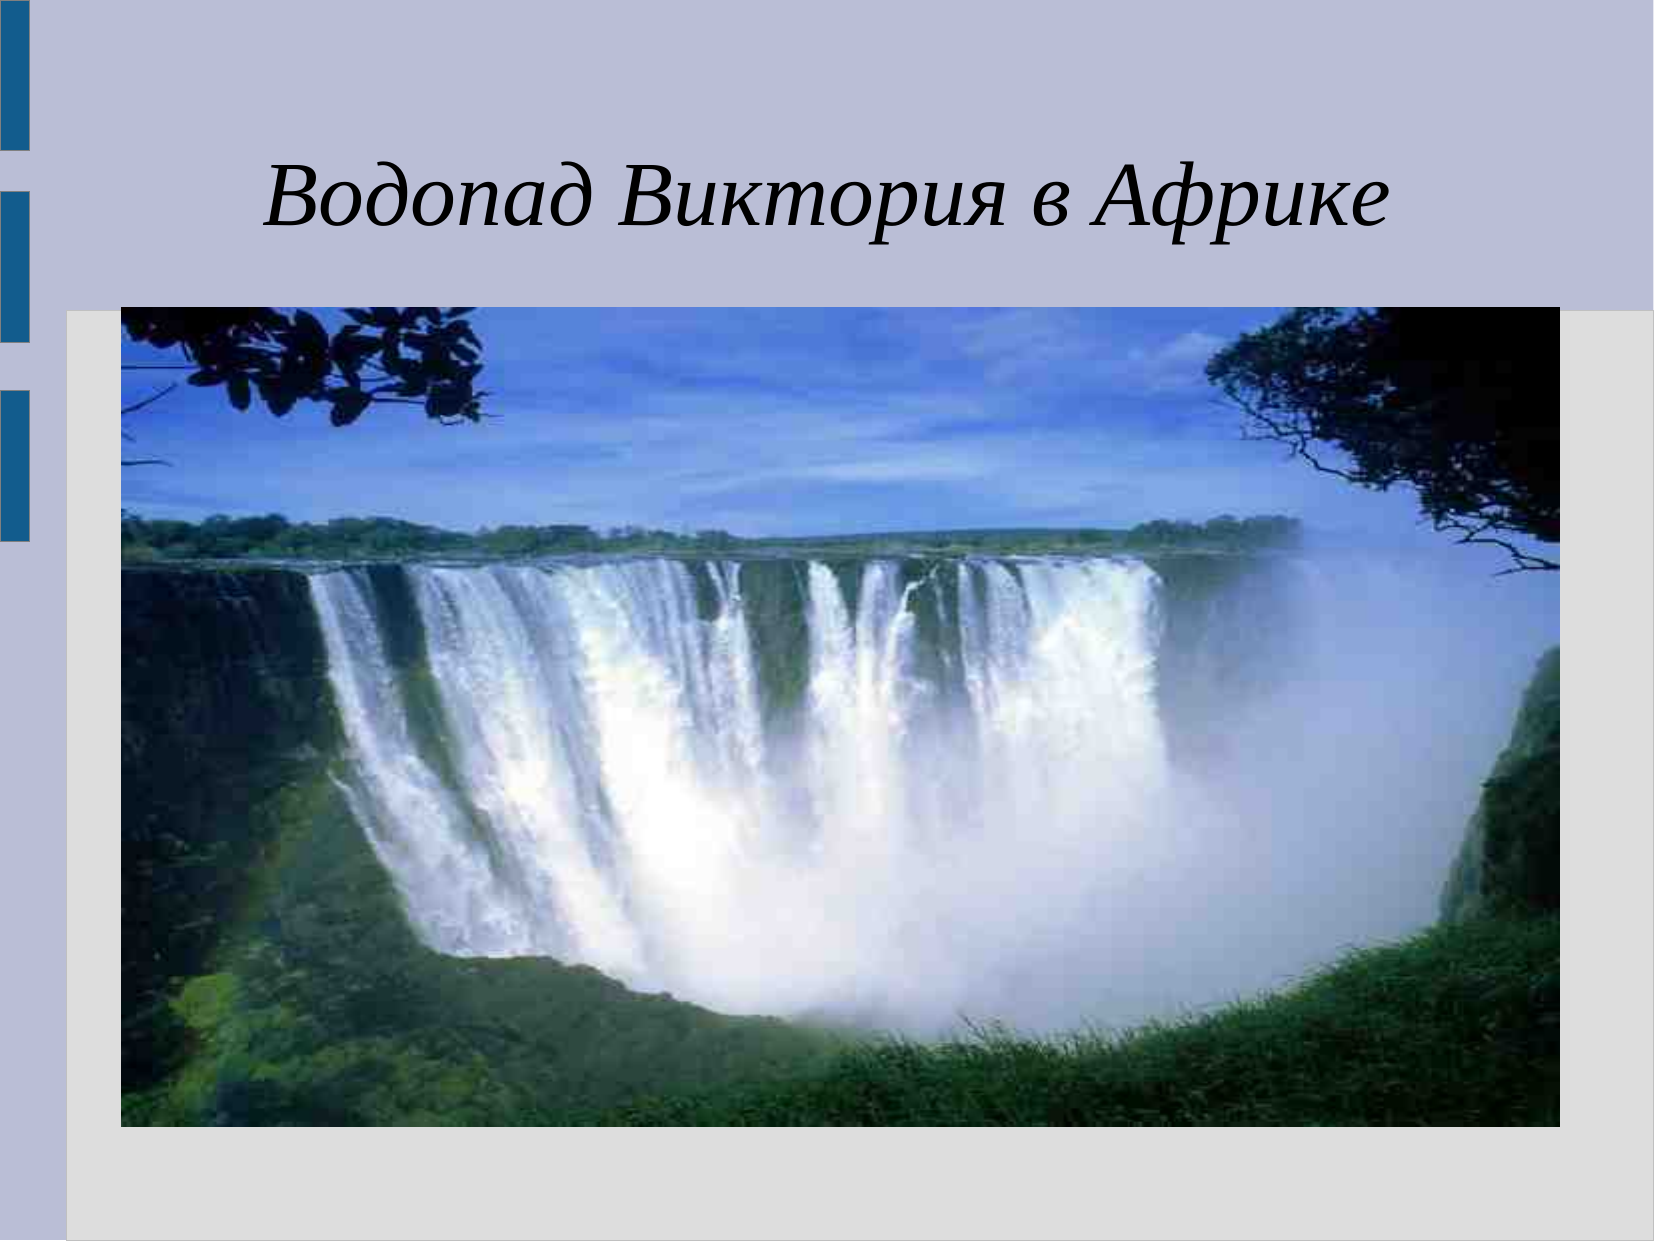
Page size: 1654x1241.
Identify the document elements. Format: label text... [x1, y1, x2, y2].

picture [121, 307, 1560, 1127]
title Водопад Виктория в Африке [121, 91, 1534, 299]
